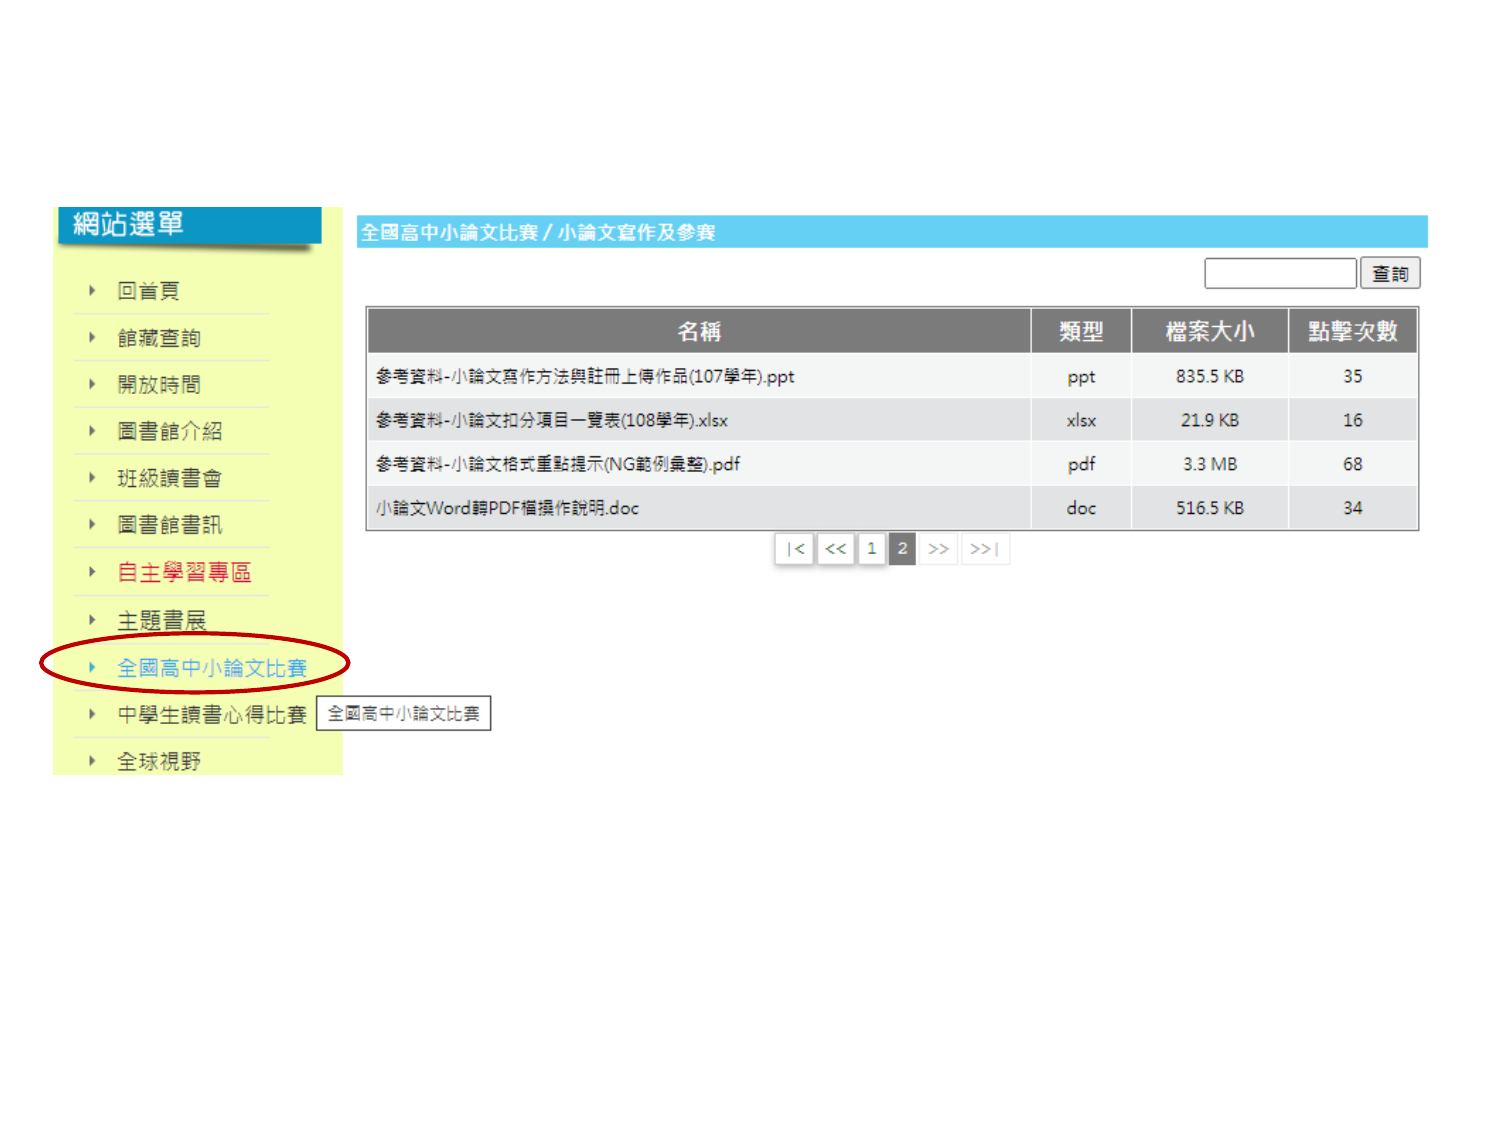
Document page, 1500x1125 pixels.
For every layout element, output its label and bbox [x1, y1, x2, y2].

picture [53, 207, 1465, 775]
picture [130, 211, 154, 236]
picture [158, 211, 183, 236]
picture [73, 211, 112, 236]
picture [102, 211, 126, 236]
picture [53, 636, 345, 690]
